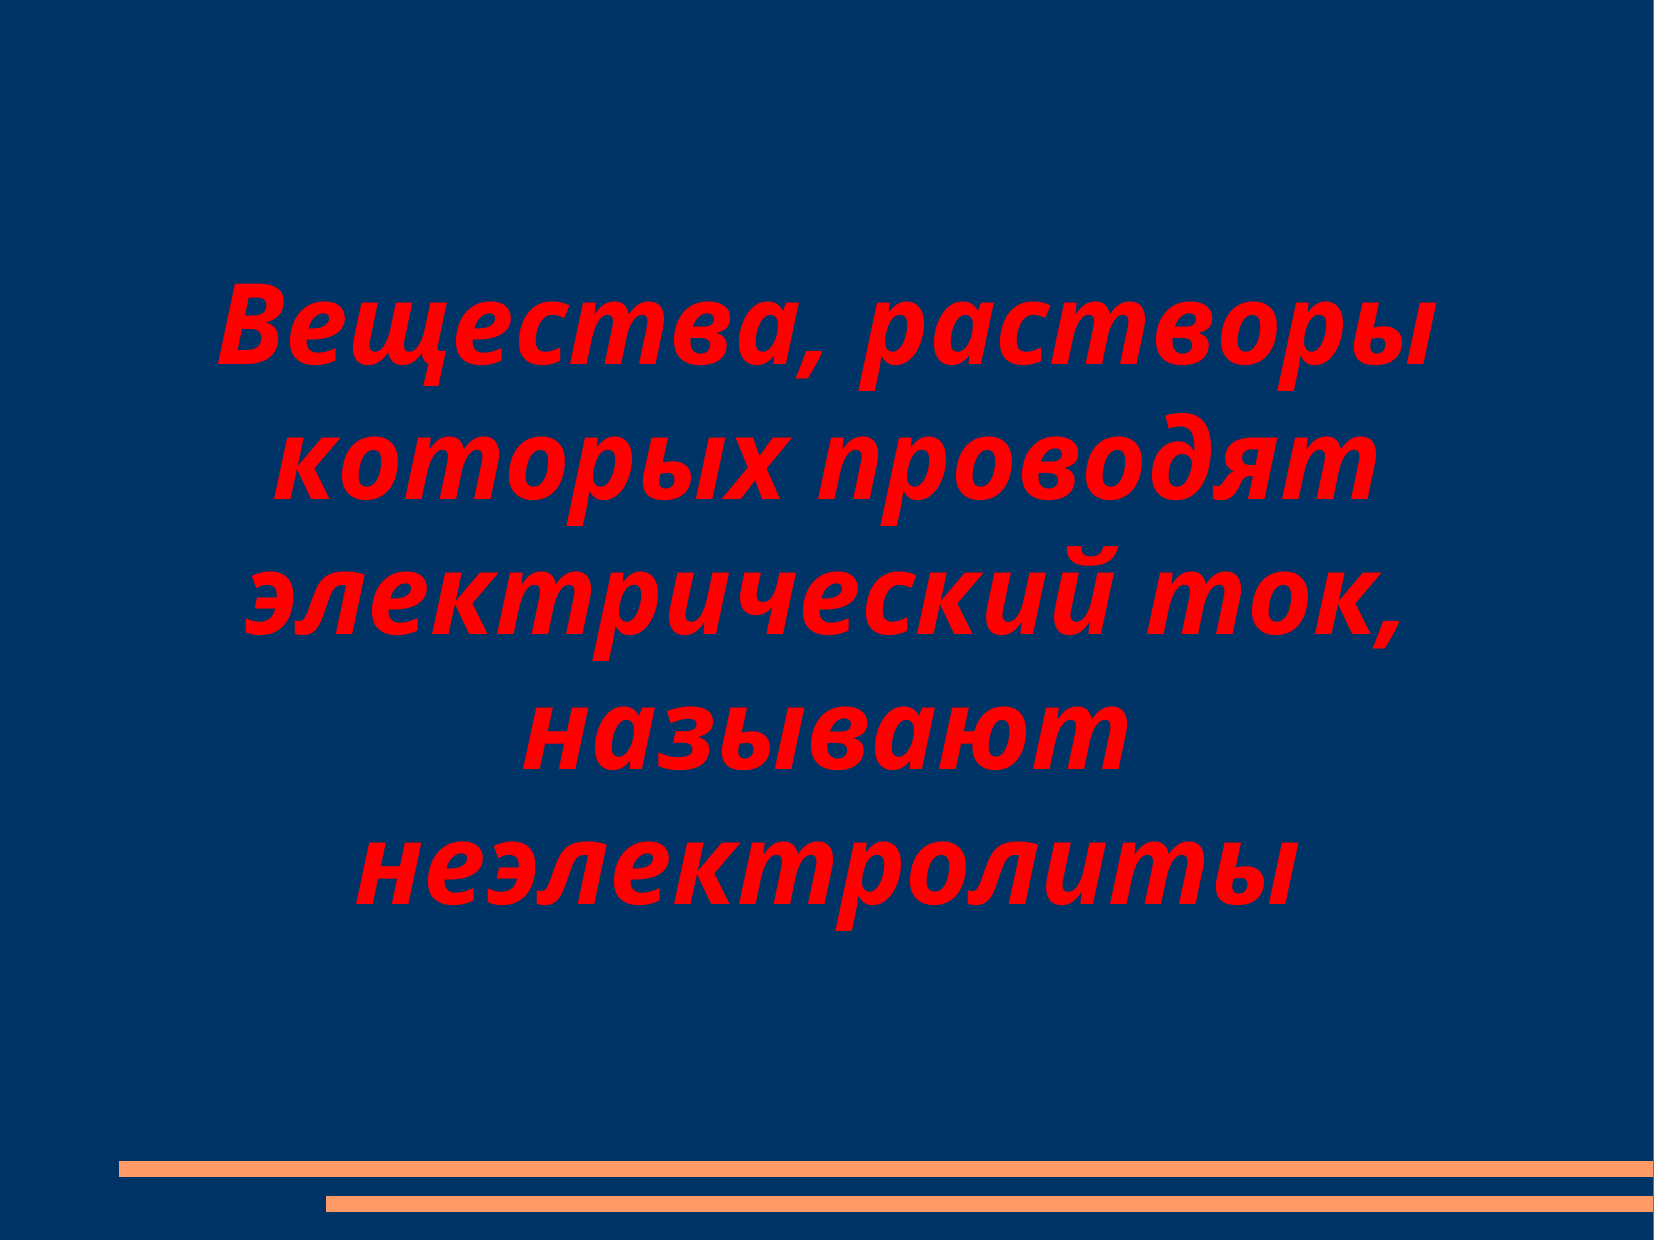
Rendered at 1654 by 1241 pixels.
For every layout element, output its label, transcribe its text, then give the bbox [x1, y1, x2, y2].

subtitle Вещества, растворы которых проводят электрический ток, называют неэлектролиты [121, 53, 1534, 1125]
